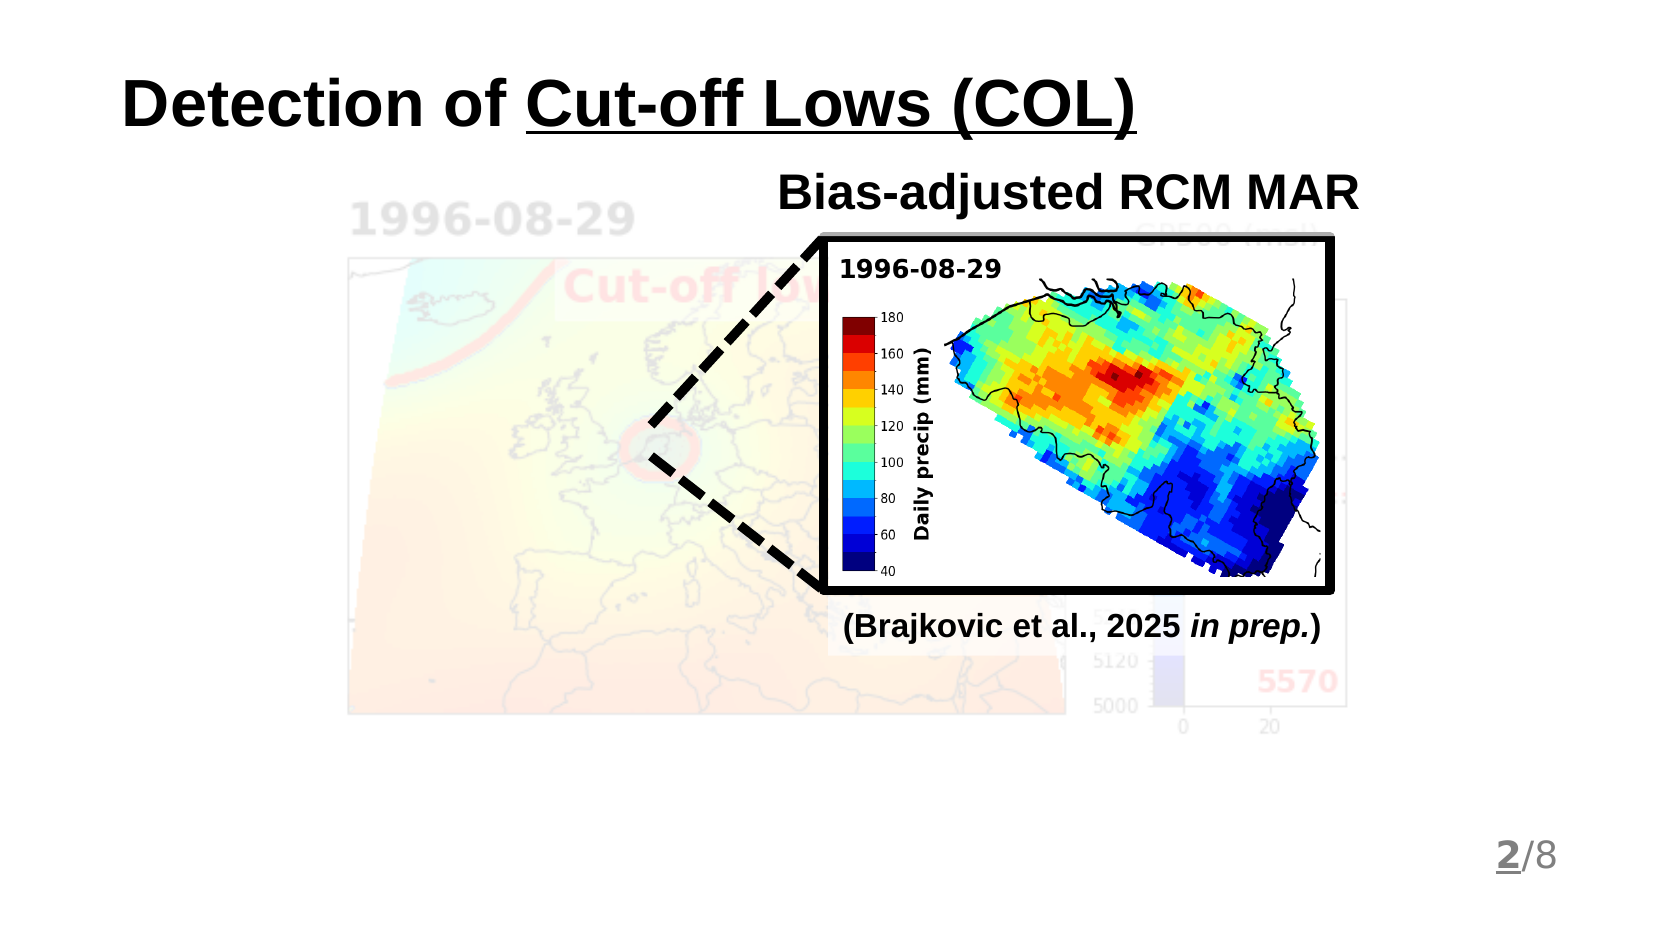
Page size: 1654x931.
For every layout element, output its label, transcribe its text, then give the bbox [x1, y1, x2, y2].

text_box Detection of Cut-off Lows (COL) [107, 59, 1270, 186]
text_box [177, 147, 1536, 768]
text_box [828, 242, 1325, 586]
picture [829, 246, 1325, 586]
text_box (Brajkovic et al., 2025 in prep.) [828, 596, 1342, 656]
text_box 2/8 [1480, 826, 1595, 897]
text_box Bias-adjusted RCM MAR [758, 147, 1379, 237]
